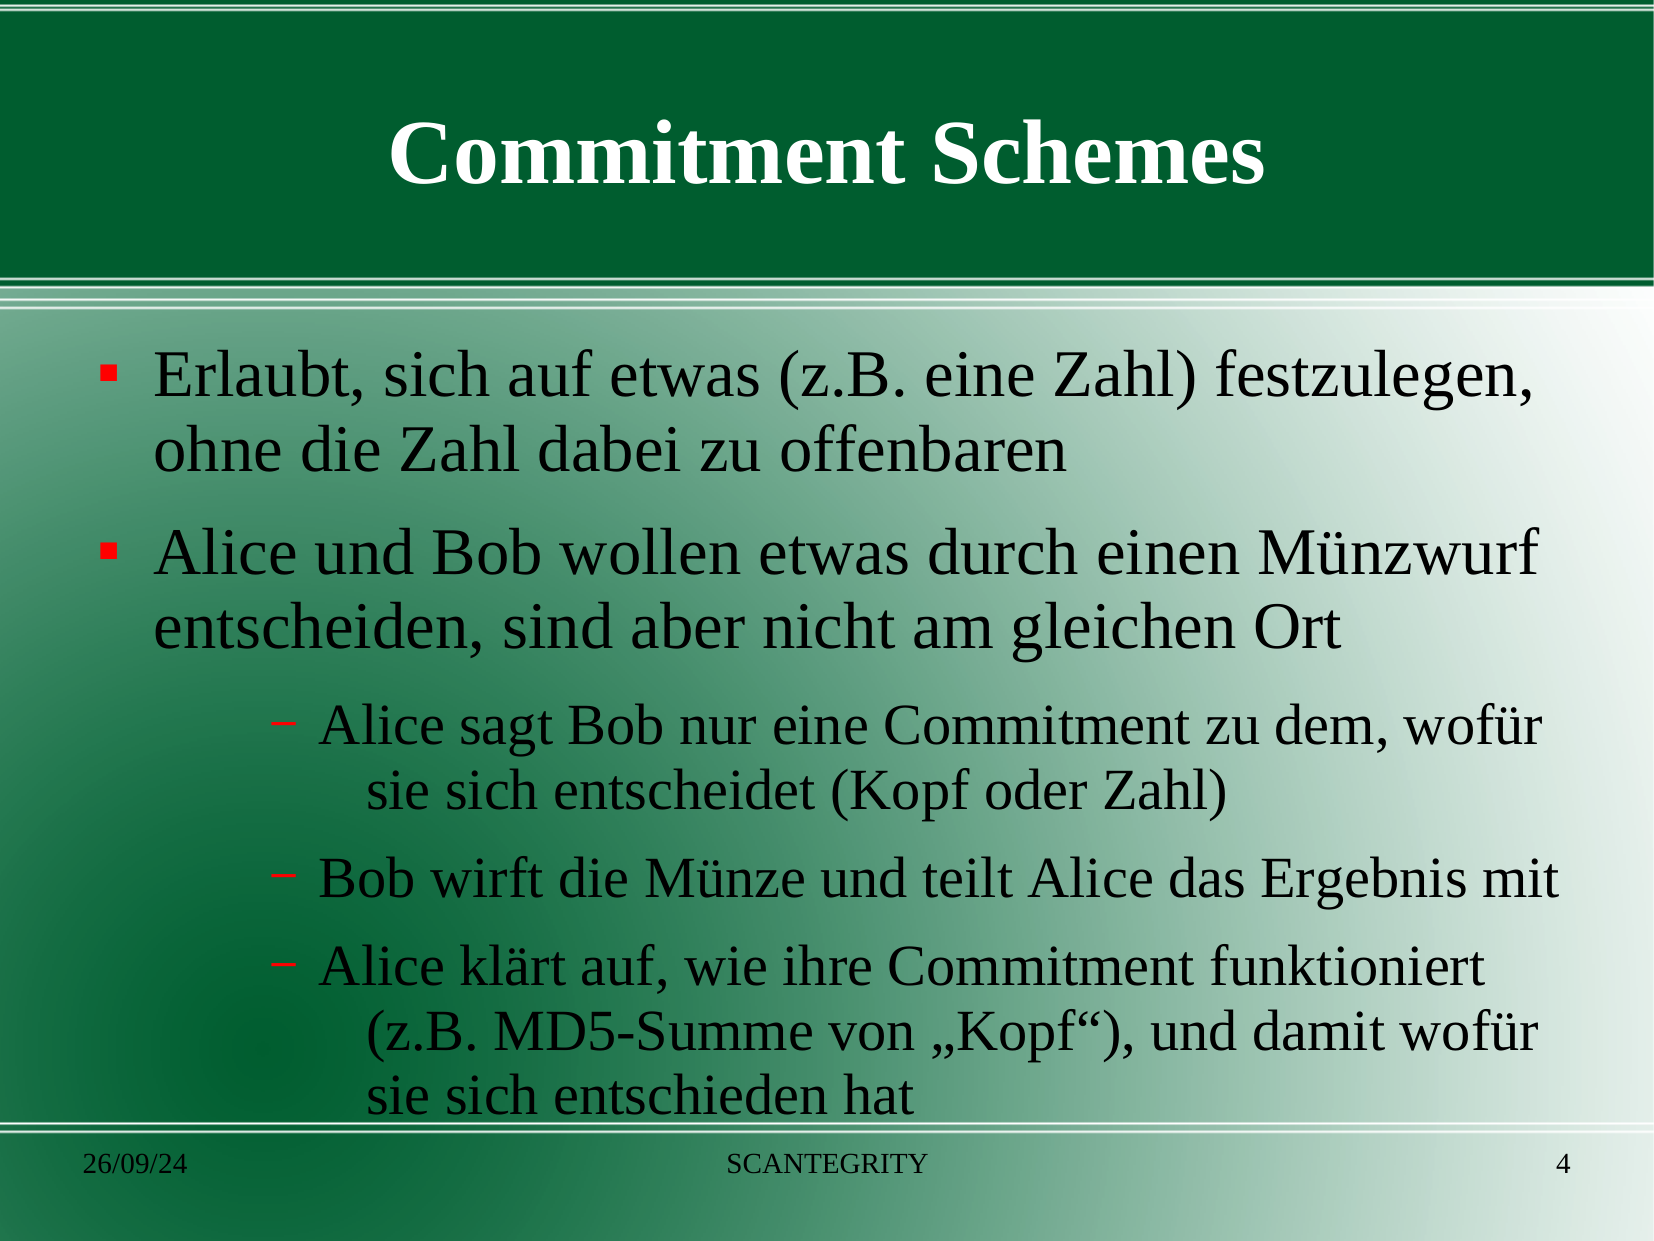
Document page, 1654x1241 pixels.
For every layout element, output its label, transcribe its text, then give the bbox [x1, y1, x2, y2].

list Erlaubt, sich auf etwas (z.B. eine Zahl) festzulegen, ohne die Zahl dabei zu offenbaren Alice und Bob wollen etwas durch einen Münzwurf entscheiden, sind aber nicht am gleichen Ort Alice sagt Bob nur eine Commitment zu dem, wofür sie sich entscheidet (Kopf oder Zahl) Bob wirft die Münze und teilt Alice das Ergebnis mit Alice klärt auf, wie ihre Commitment funktioniert (z.B. MD5-Summe von „Kopf“), und damit wofür sie sich entschieden hat [82, 337, 1571, 1128]
picture [0, 0, 1654, 1241]
title Commitment Schemes [82, 56, 1571, 250]
